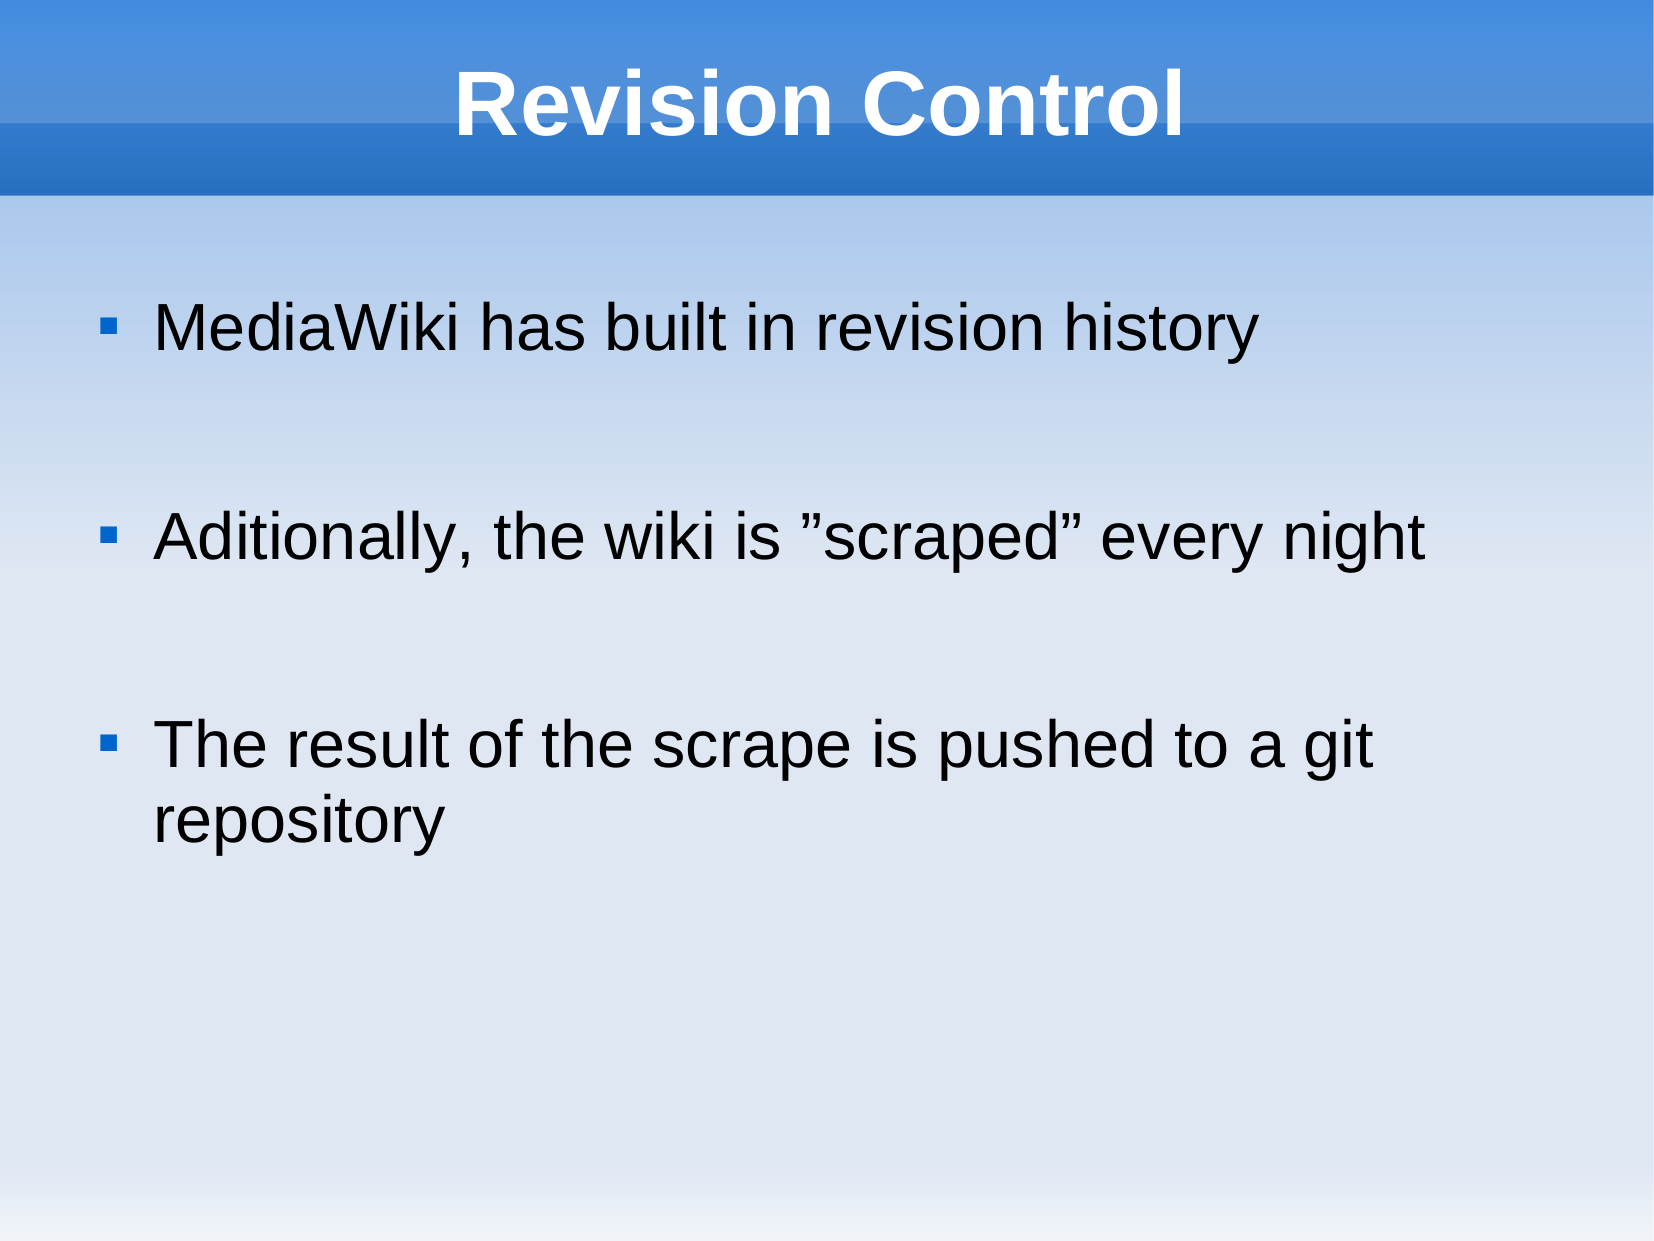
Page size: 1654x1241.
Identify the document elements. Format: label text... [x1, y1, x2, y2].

title Revision Control [76, 7, 1565, 200]
picture [0, 0, 1654, 1241]
list MediaWiki has built in revision history Aditionally, the wiki is ”scraped” every night The result of the scrape is pushed to a git repository [82, 290, 1571, 1094]
